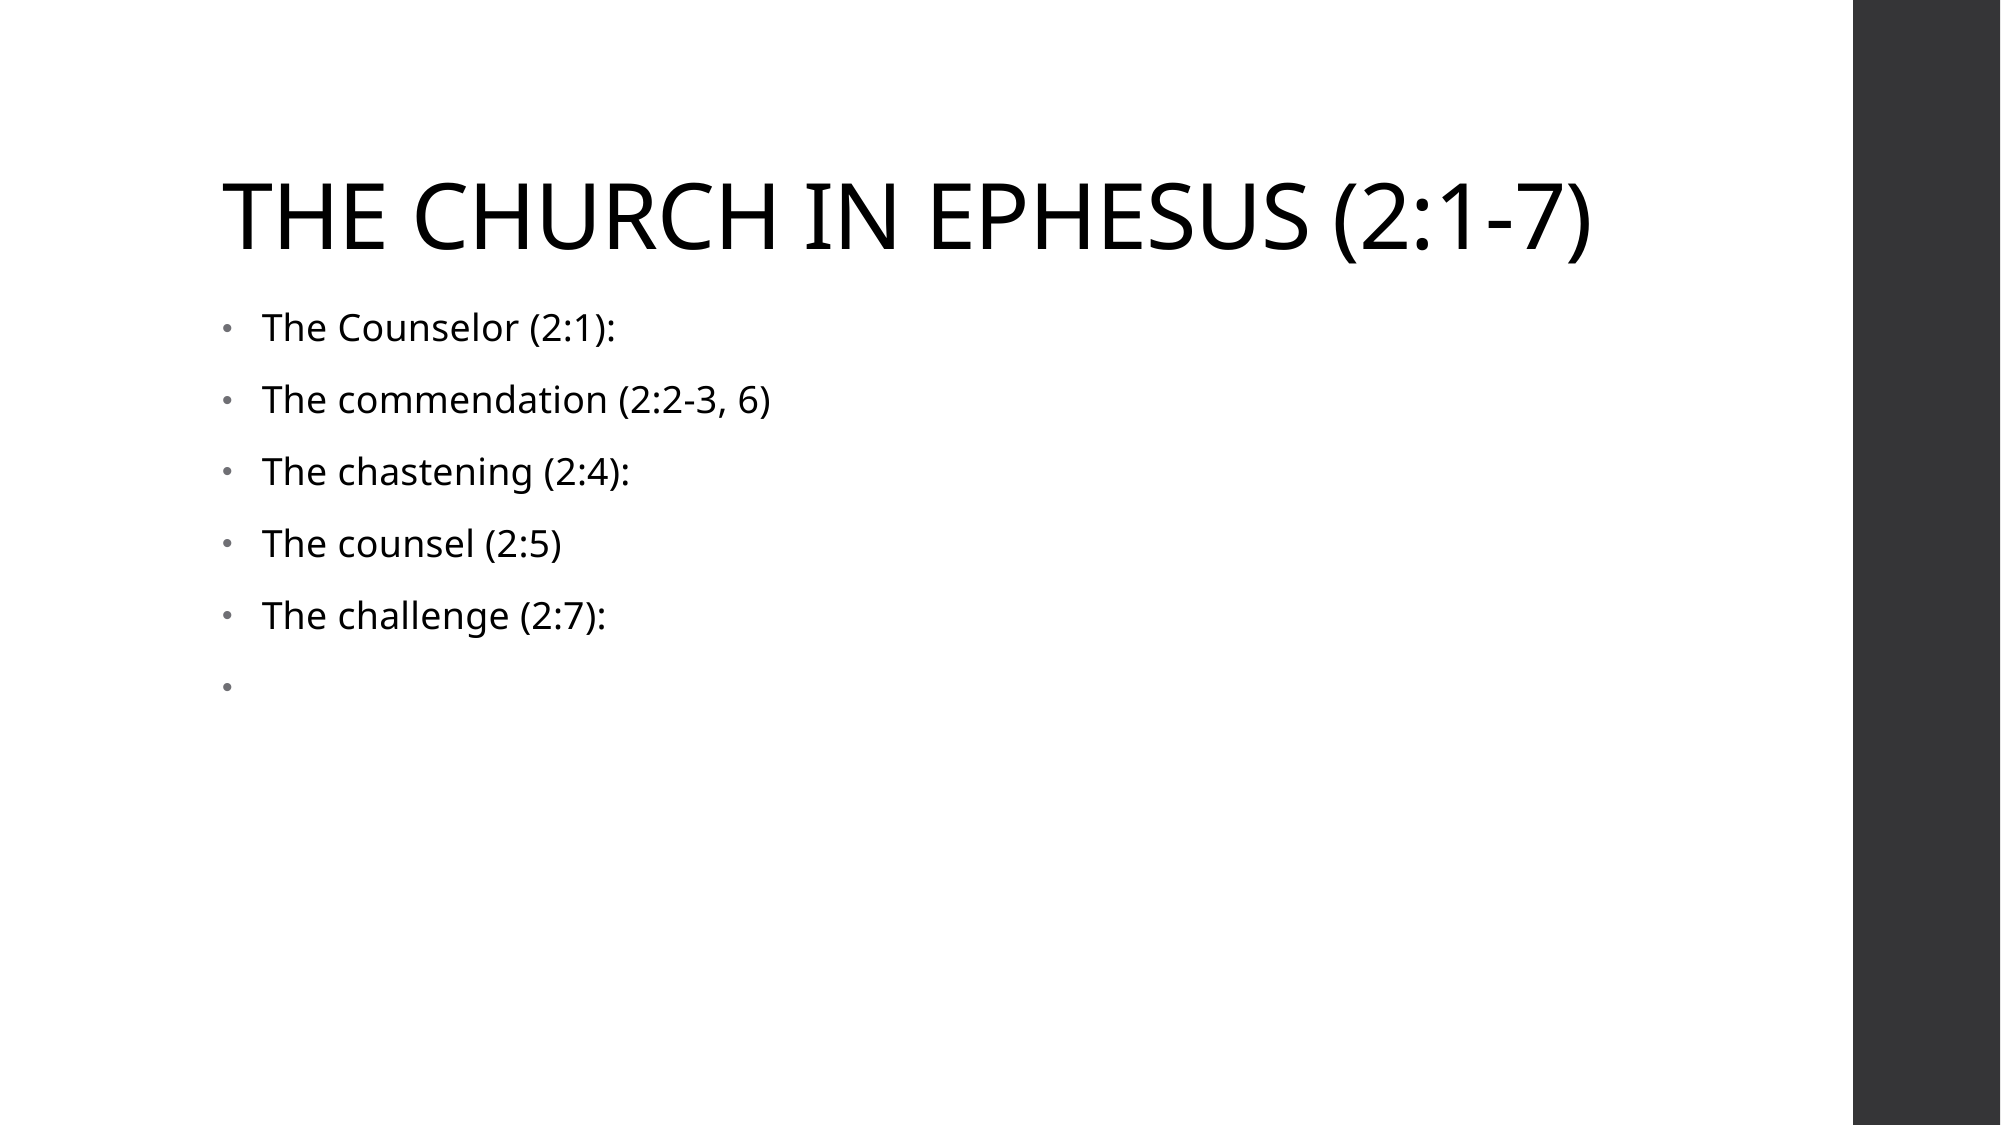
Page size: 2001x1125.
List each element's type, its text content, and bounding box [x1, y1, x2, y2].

title THE CHURCH IN EPHESUS (2:1-7) [206, 60, 1797, 278]
list The Counselor (2:1): The commendation (2:2-3, 6) The chastening (2:4): The counsel (2:5) The challenge (2:7): [206, 299, 1617, 1014]
